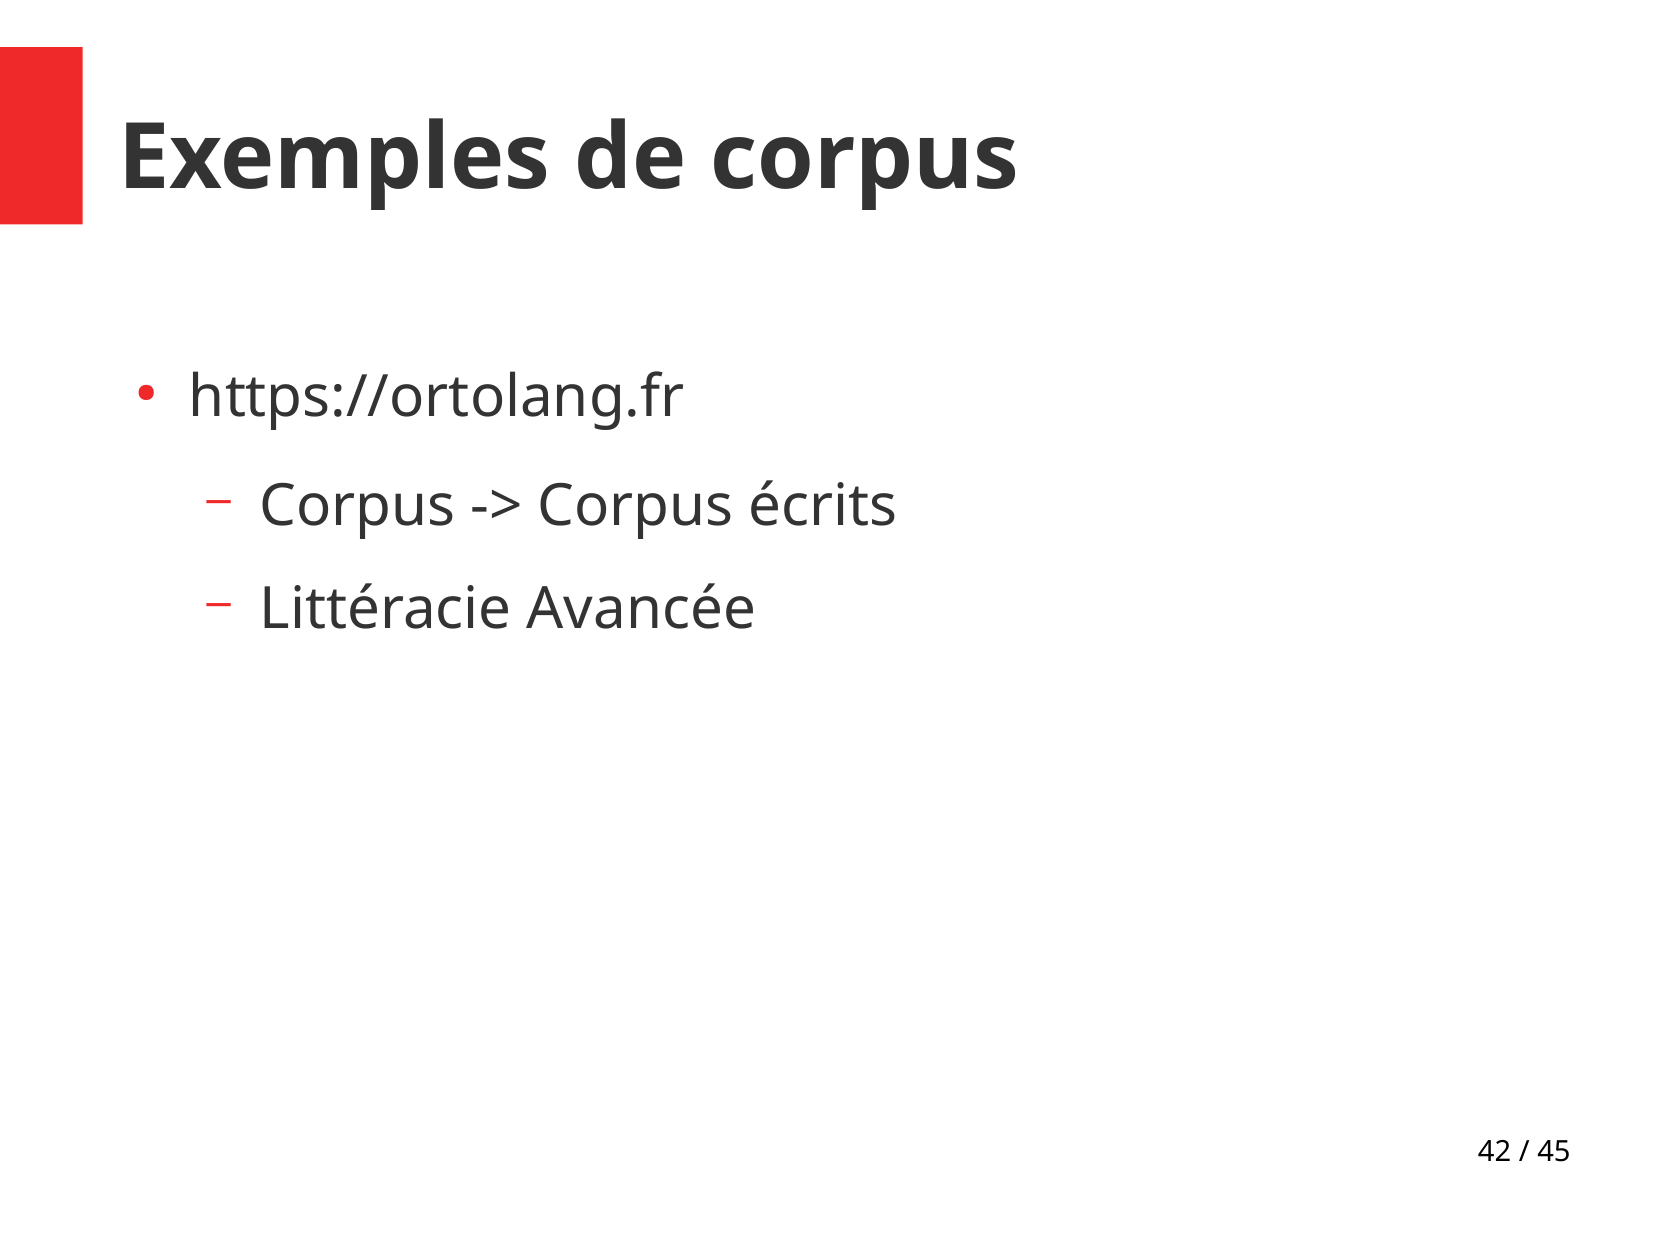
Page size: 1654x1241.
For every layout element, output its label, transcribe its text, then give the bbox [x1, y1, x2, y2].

list https://ortolang.fr Corpus -> Corpus écrits Littéracie Avancée [118, 354, 1536, 1074]
title Exemples de corpus [118, 49, 1571, 257]
